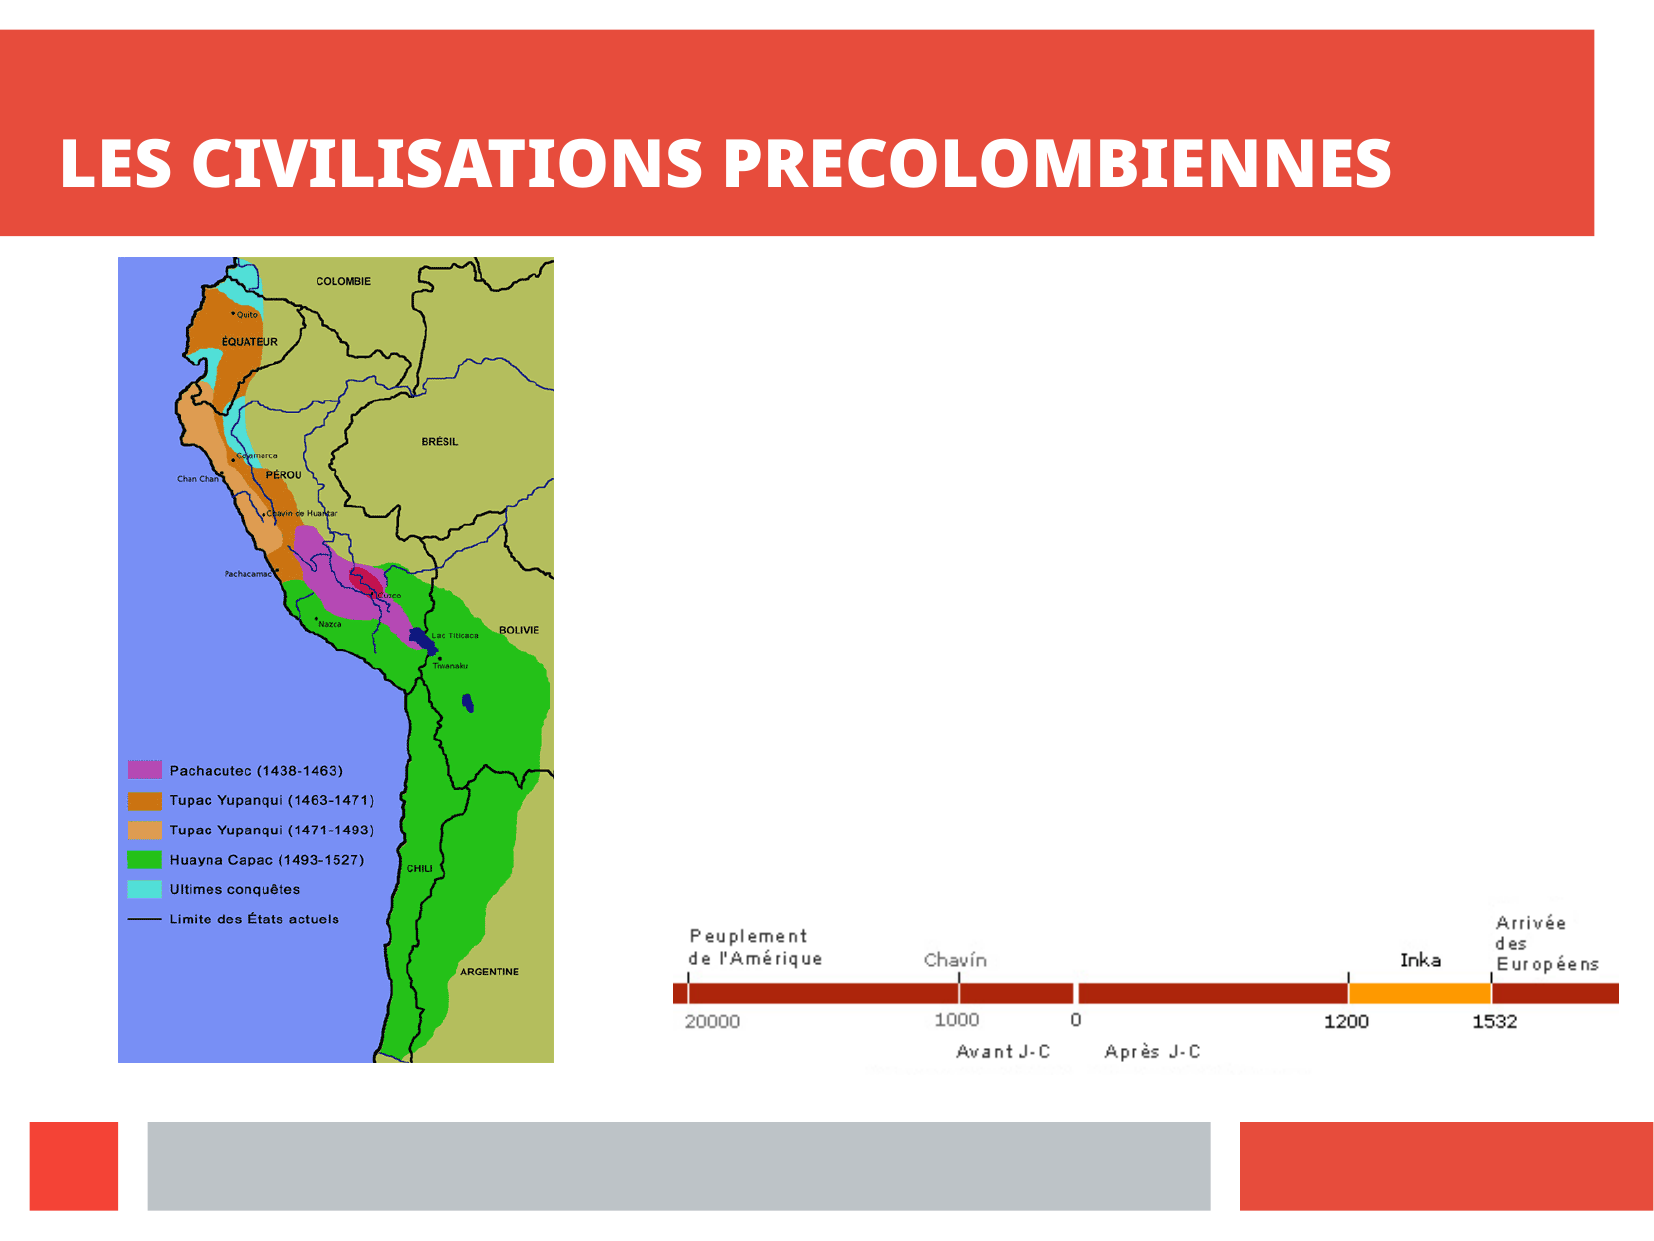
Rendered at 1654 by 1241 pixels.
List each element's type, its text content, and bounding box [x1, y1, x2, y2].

picture [673, 896, 1619, 1075]
title LES CIVILISATIONS PRECOLOMBIENNES [59, 59, 1595, 207]
picture [118, 257, 554, 1063]
